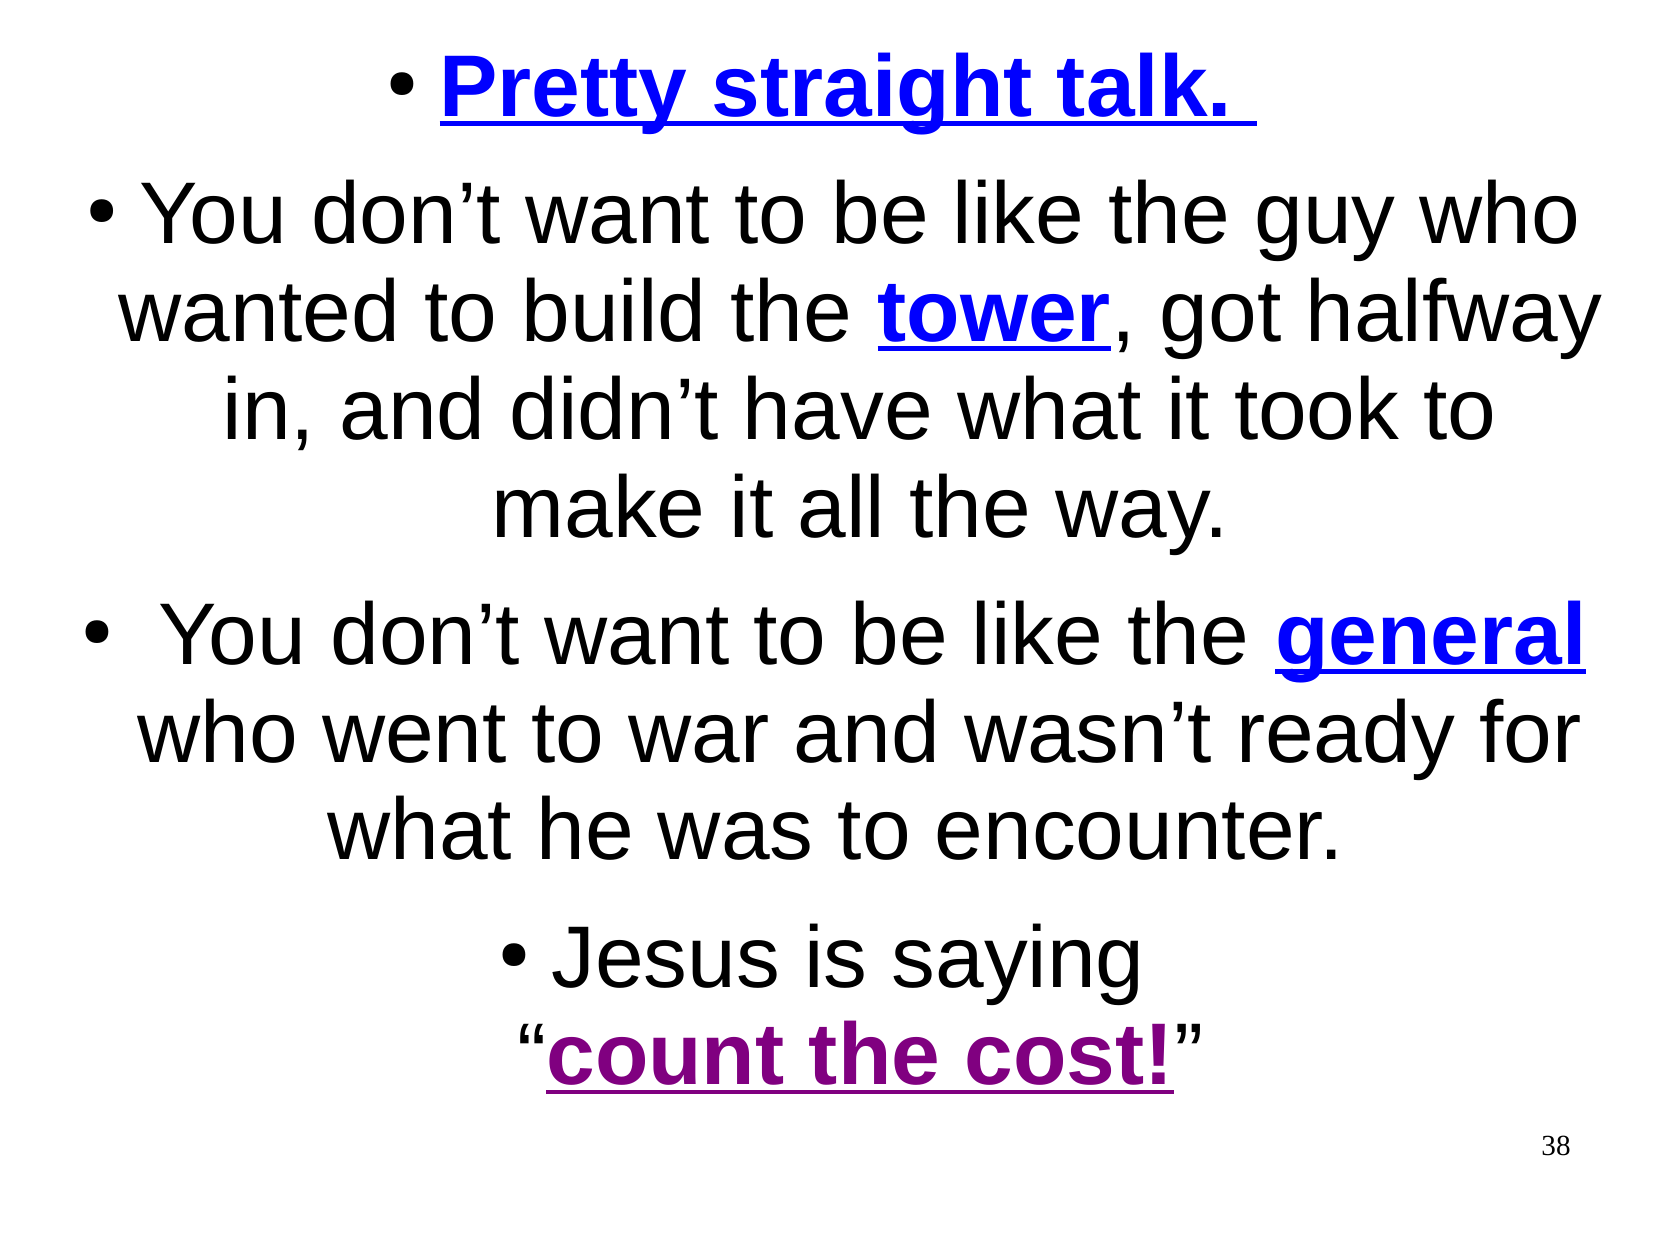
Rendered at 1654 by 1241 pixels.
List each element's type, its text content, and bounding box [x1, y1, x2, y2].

list Pretty straight talk. You don’t want to be like the guy who wanted to build the tower, got halfway in, and didn’t have what it took to make it all the way. You don’t want to be like the general who went to war and wasn’t ready for what he was to encounter. Jesus is saying “count the cost!” [37, 37, 1613, 1201]
